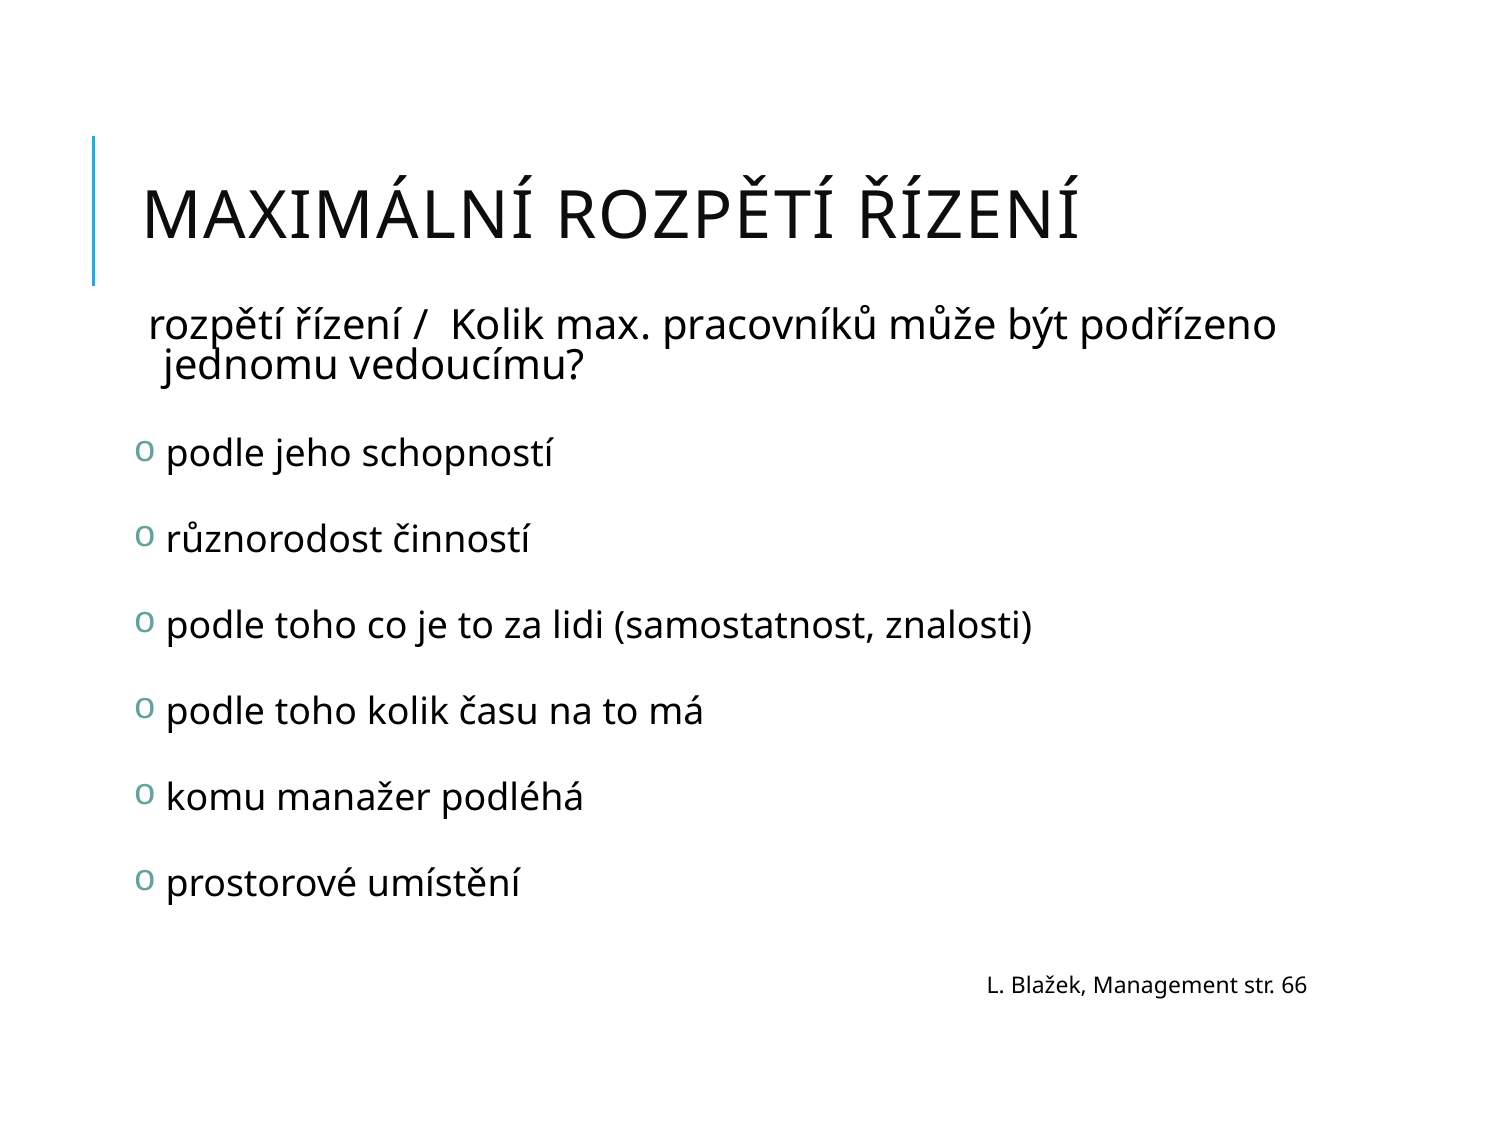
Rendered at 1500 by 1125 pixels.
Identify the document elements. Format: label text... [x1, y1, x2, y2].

title Maximální rozpětí řízení [126, 96, 1322, 299]
list rozpětí řízení / Kolik max. pracovníků může být podřízeno jednomu vedoucímu? podle jeho schopností různorodost činností podle toho co je to za lidi (samostatnost, znalosti) podle toho kolik času na to má komu manažer podléhá prostorové umístění L. Blažek, Management str. 66 [126, 299, 1452, 1050]
